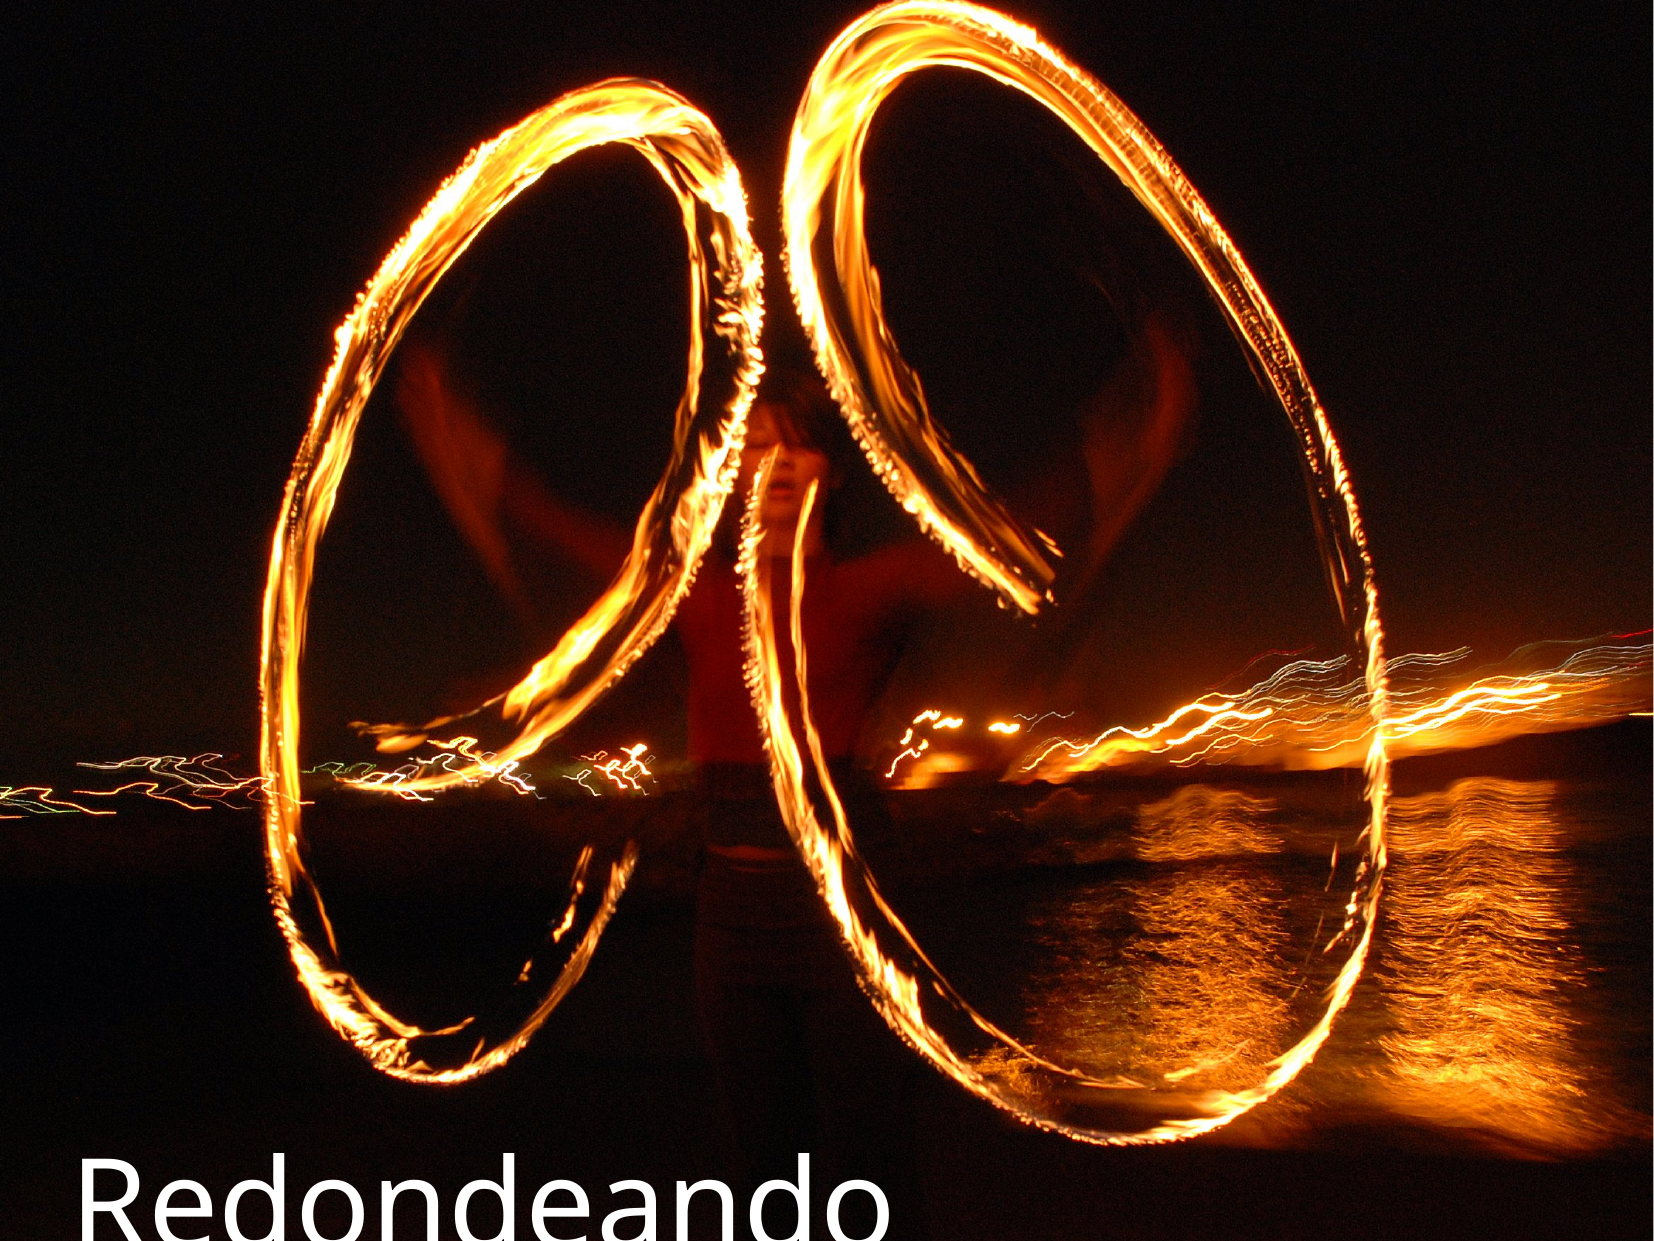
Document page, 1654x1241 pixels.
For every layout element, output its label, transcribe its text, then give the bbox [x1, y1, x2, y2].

text_box Redondeando [70, 1074, 1654, 1241]
picture [0, 0, 1654, 1241]
